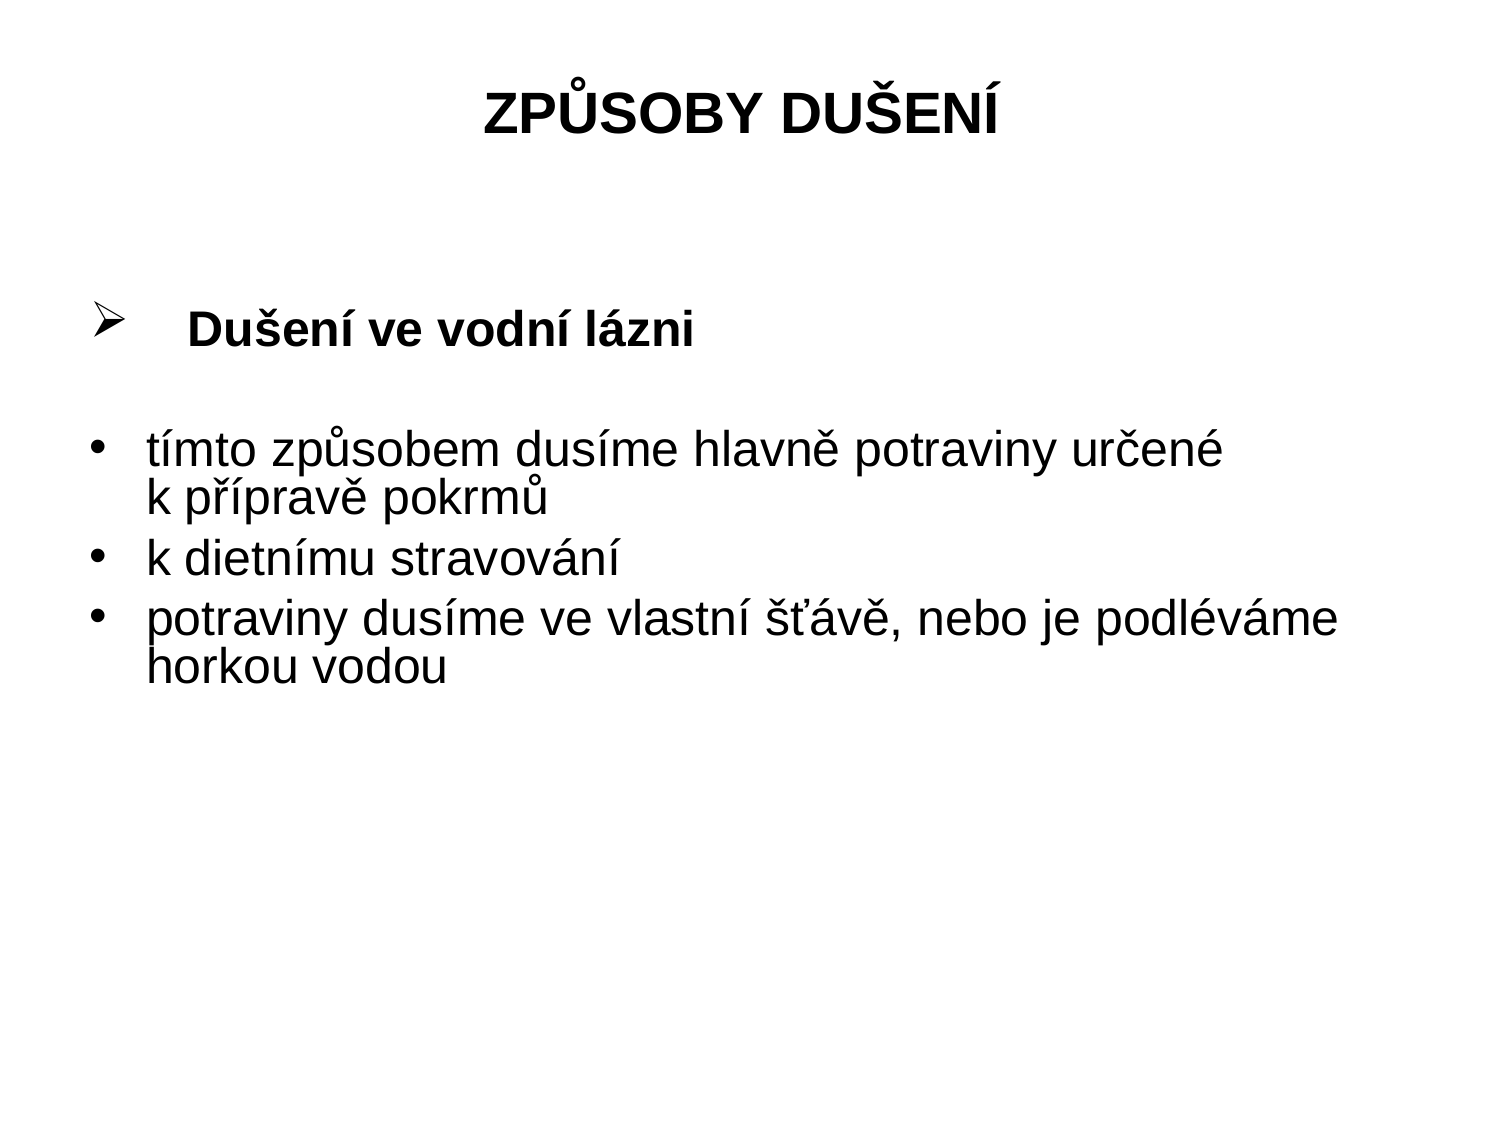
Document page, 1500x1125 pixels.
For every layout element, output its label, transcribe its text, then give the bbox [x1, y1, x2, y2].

title ZPŮSOBY DUŠENÍ [75, 45, 1426, 176]
list Dušení ve vodní lázni tímto způsobem dusíme hlavně potraviny určené k přípravě pokrmů k dietnímu stravování potraviny dusíme ve vlastní šťávě, nebo je podléváme horkou vodou [75, 299, 1426, 813]
